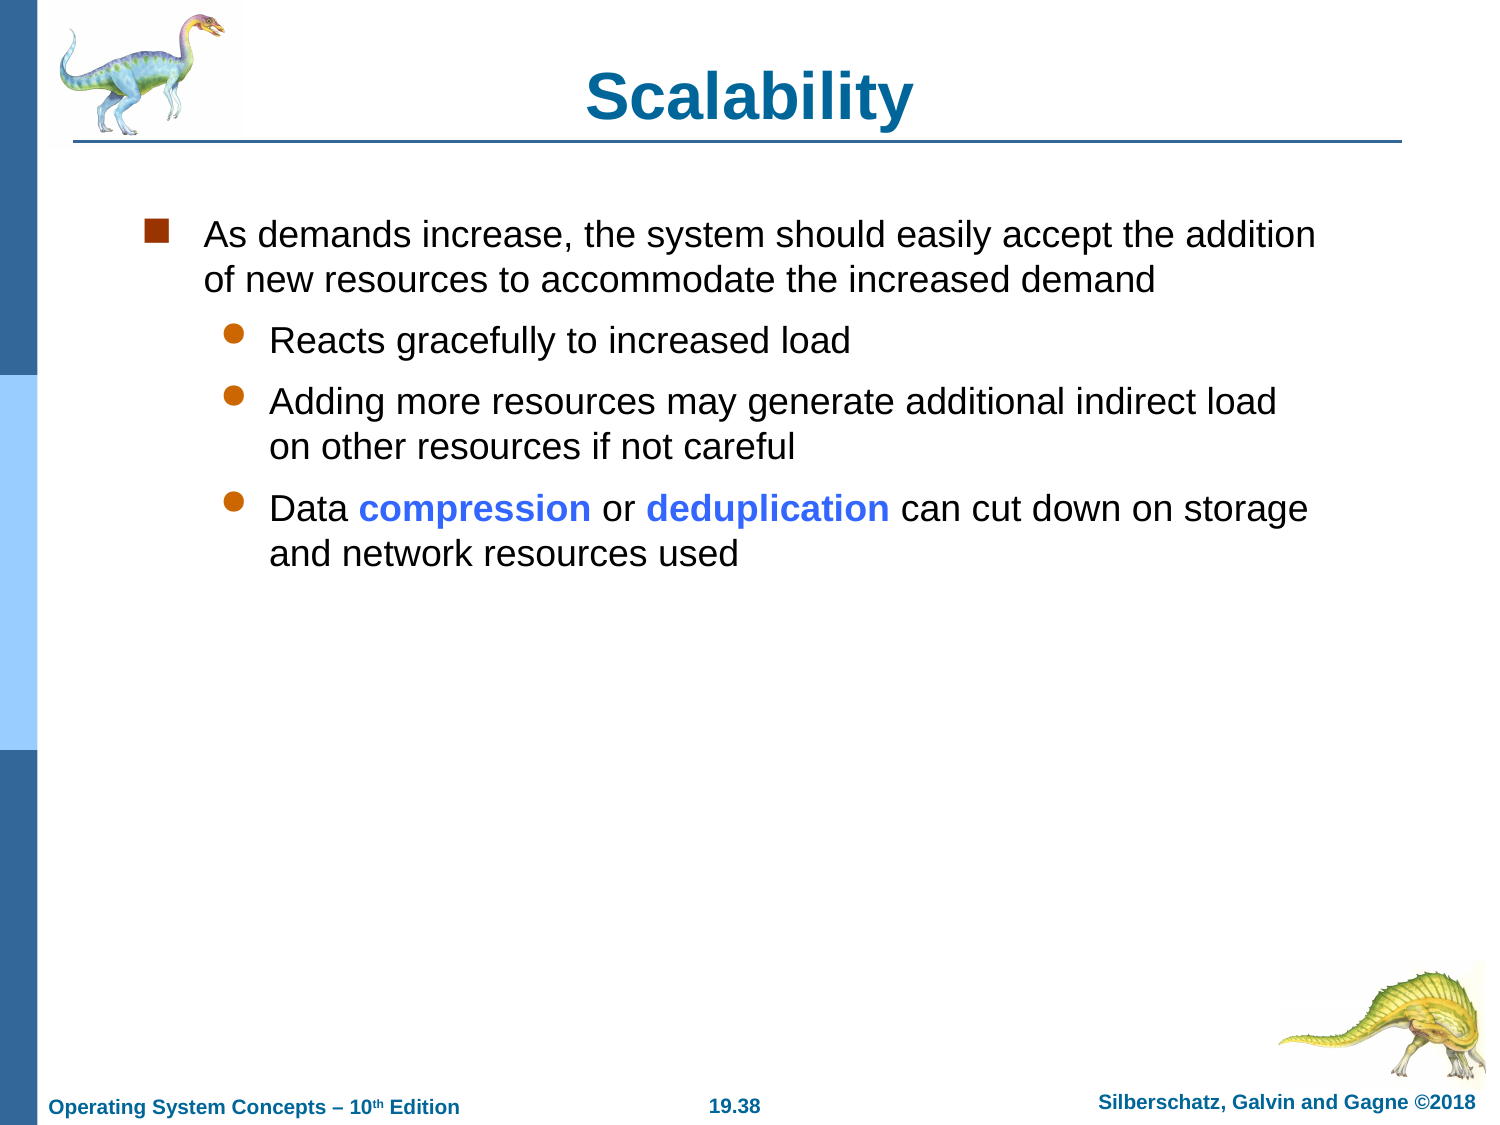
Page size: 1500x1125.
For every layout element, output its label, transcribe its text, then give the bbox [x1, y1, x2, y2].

list As demands increase, the system should easily accept the addition of new resources to accommodate the increased demand Reacts gracefully to increased load Adding more resources may generate additional indirect load on other resources if not careful Data compression or deduplication can cut down on storage and network resources used [132, 202, 1339, 946]
title Scalability [75, 45, 1426, 141]
picture [1415, 1094, 1423, 1099]
picture [1275, 959, 1486, 1090]
picture [46, 0, 243, 149]
